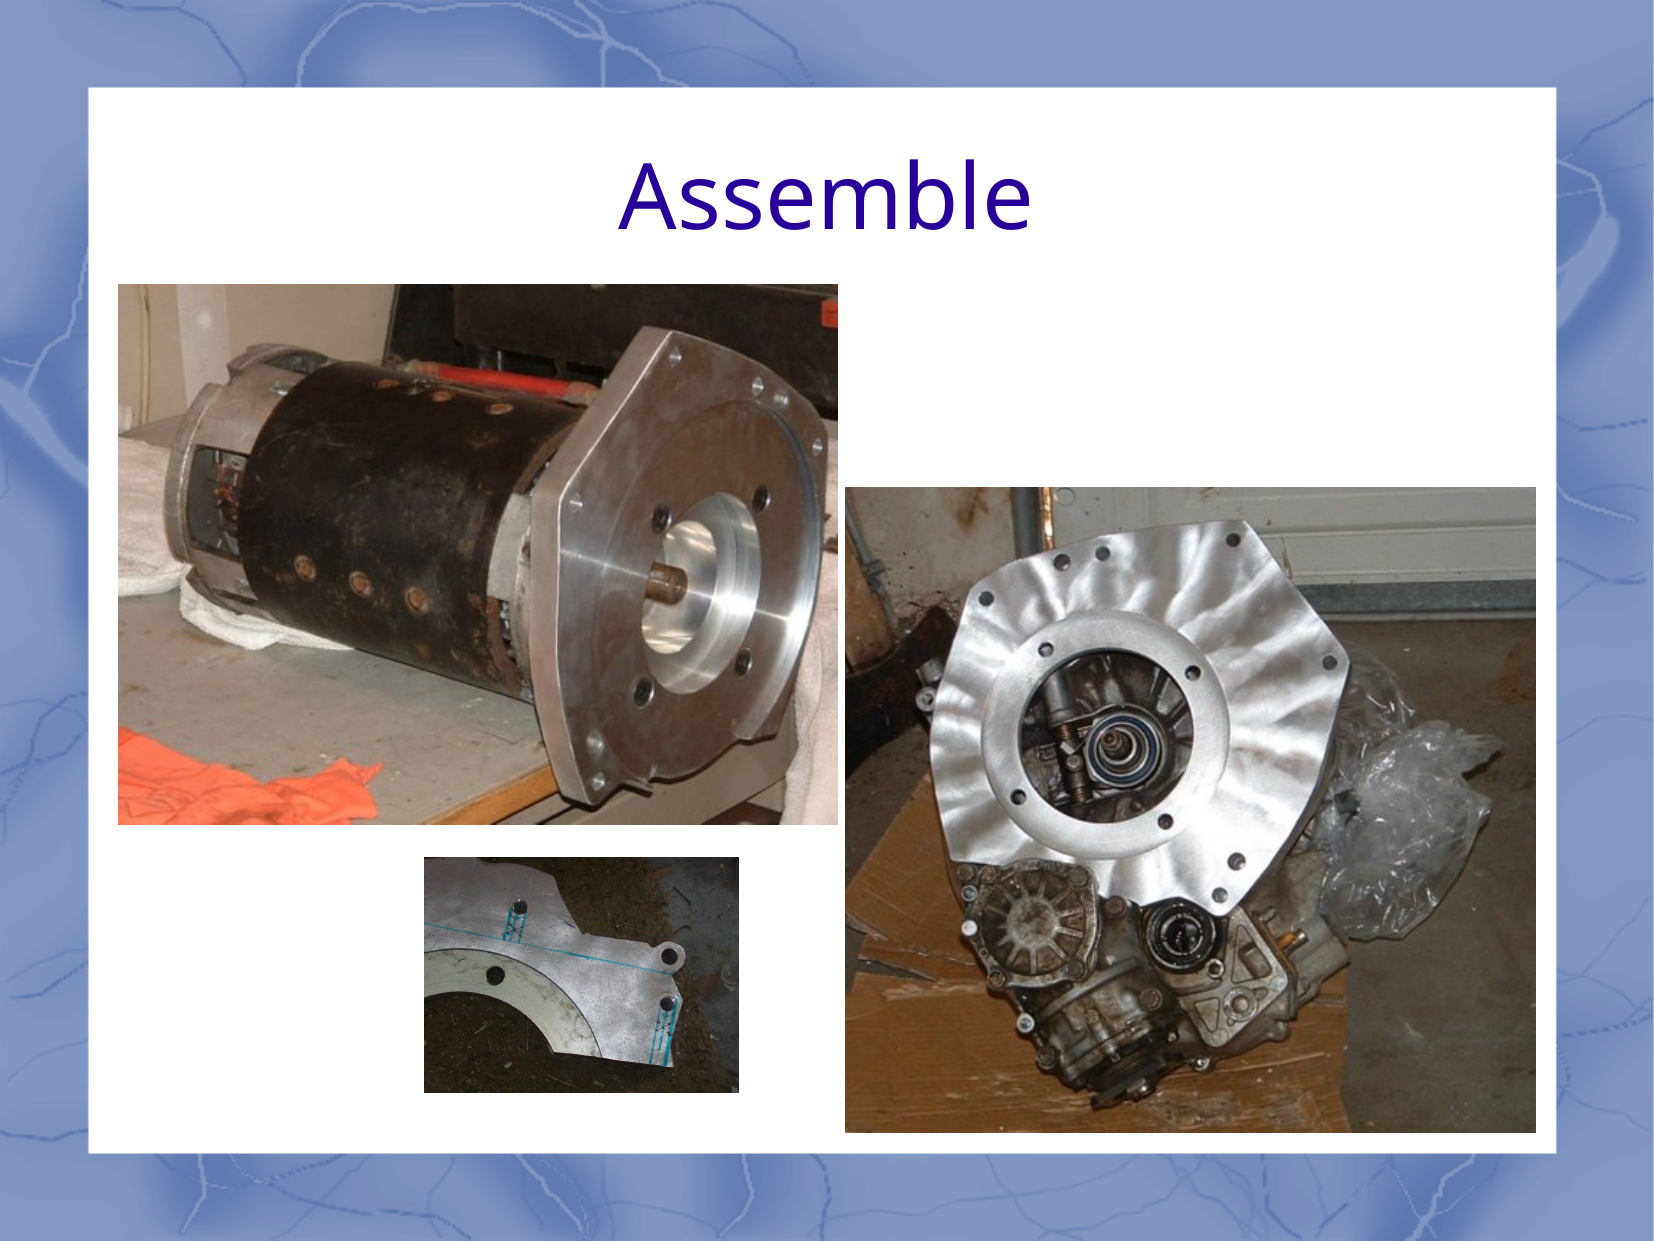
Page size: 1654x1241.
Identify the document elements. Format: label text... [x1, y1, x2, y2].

title Assemble [118, 90, 1536, 298]
picture [0, 0, 1654, 1241]
